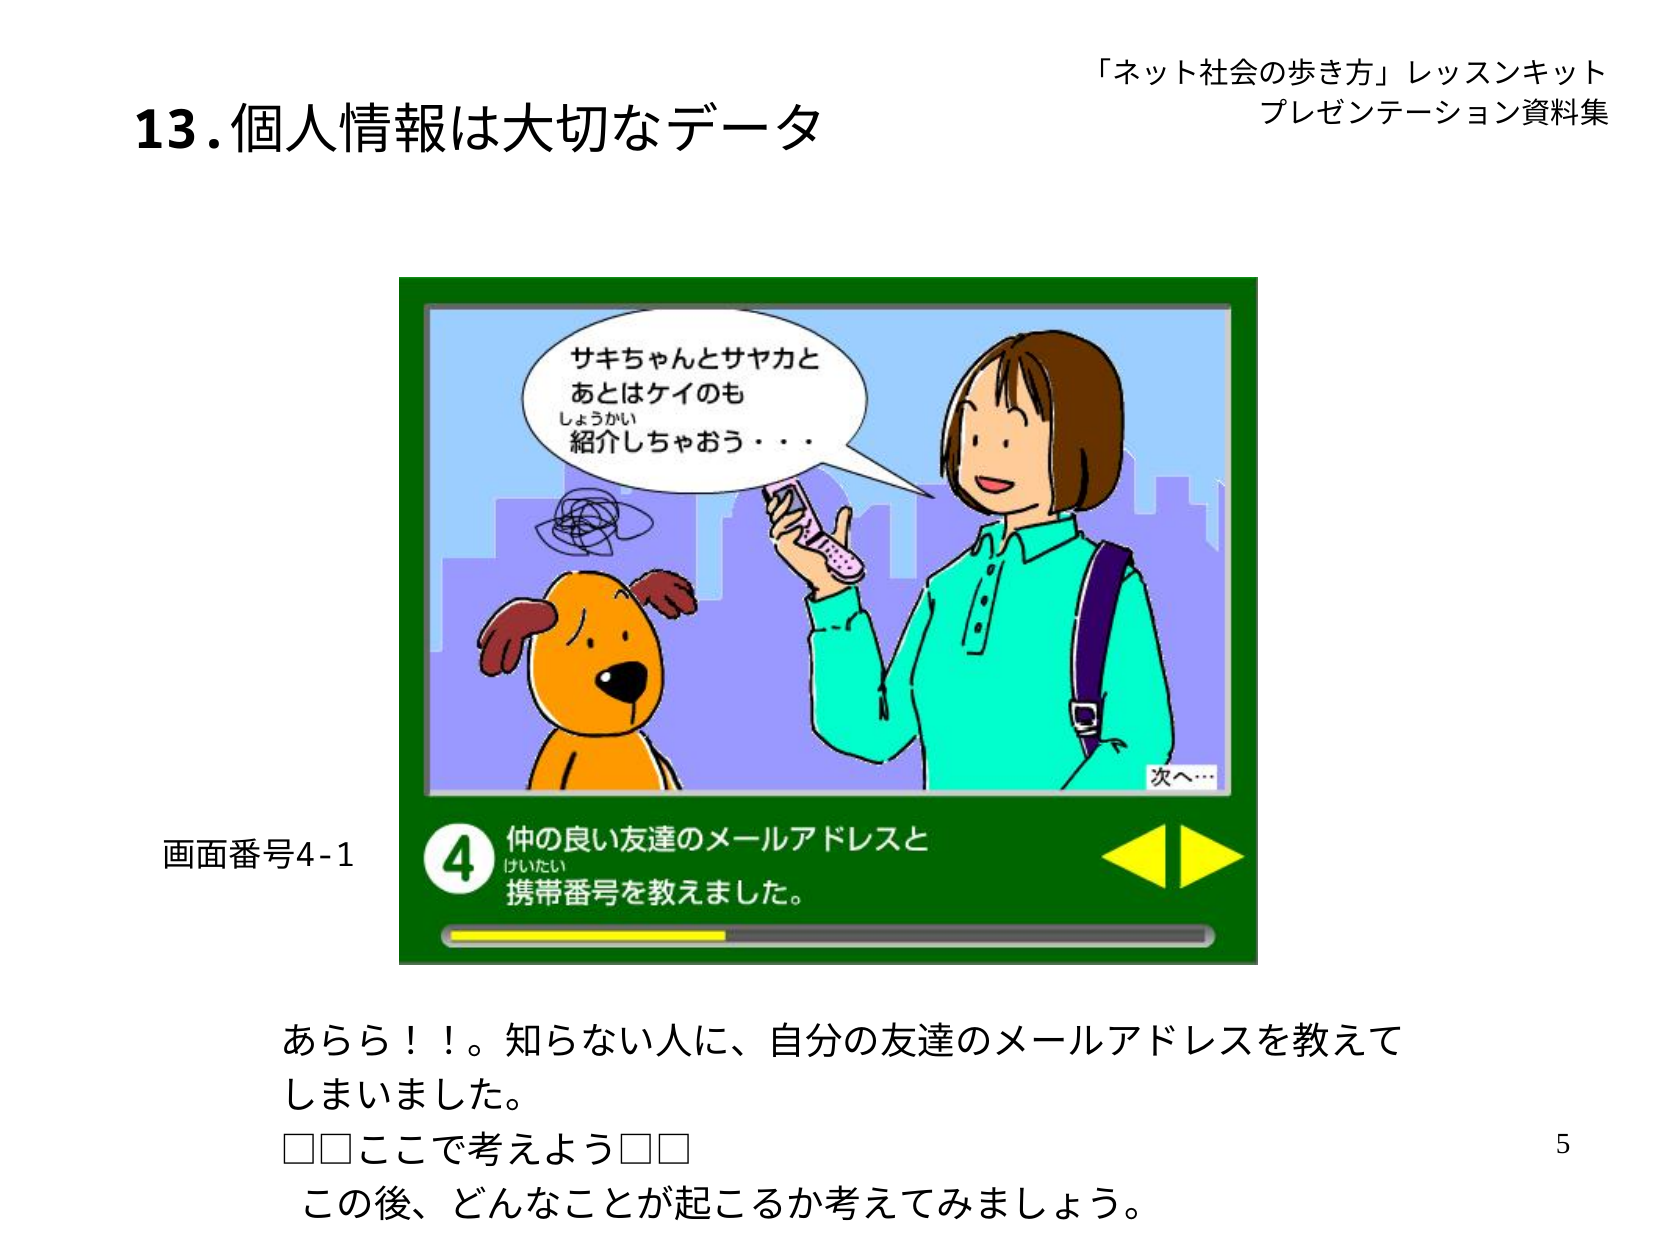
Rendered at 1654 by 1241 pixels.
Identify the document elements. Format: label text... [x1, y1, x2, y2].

picture [399, 277, 1258, 965]
text_box 「ネット社会の歩き方」レッスンキット プレゼンテーション資料集 [1062, 44, 1625, 139]
text_box 画面番号4-1 [147, 826, 384, 882]
text_box 13.個人情報は大切なデータ [118, 88, 1241, 169]
text_box あらら！！。知らない人に、自分の友達のメールアドレスを教えてしまいました。 □□ここで考えよう□□ この後、どんなことが起こるか考えてみましょう。 [265, 1003, 1447, 1236]
